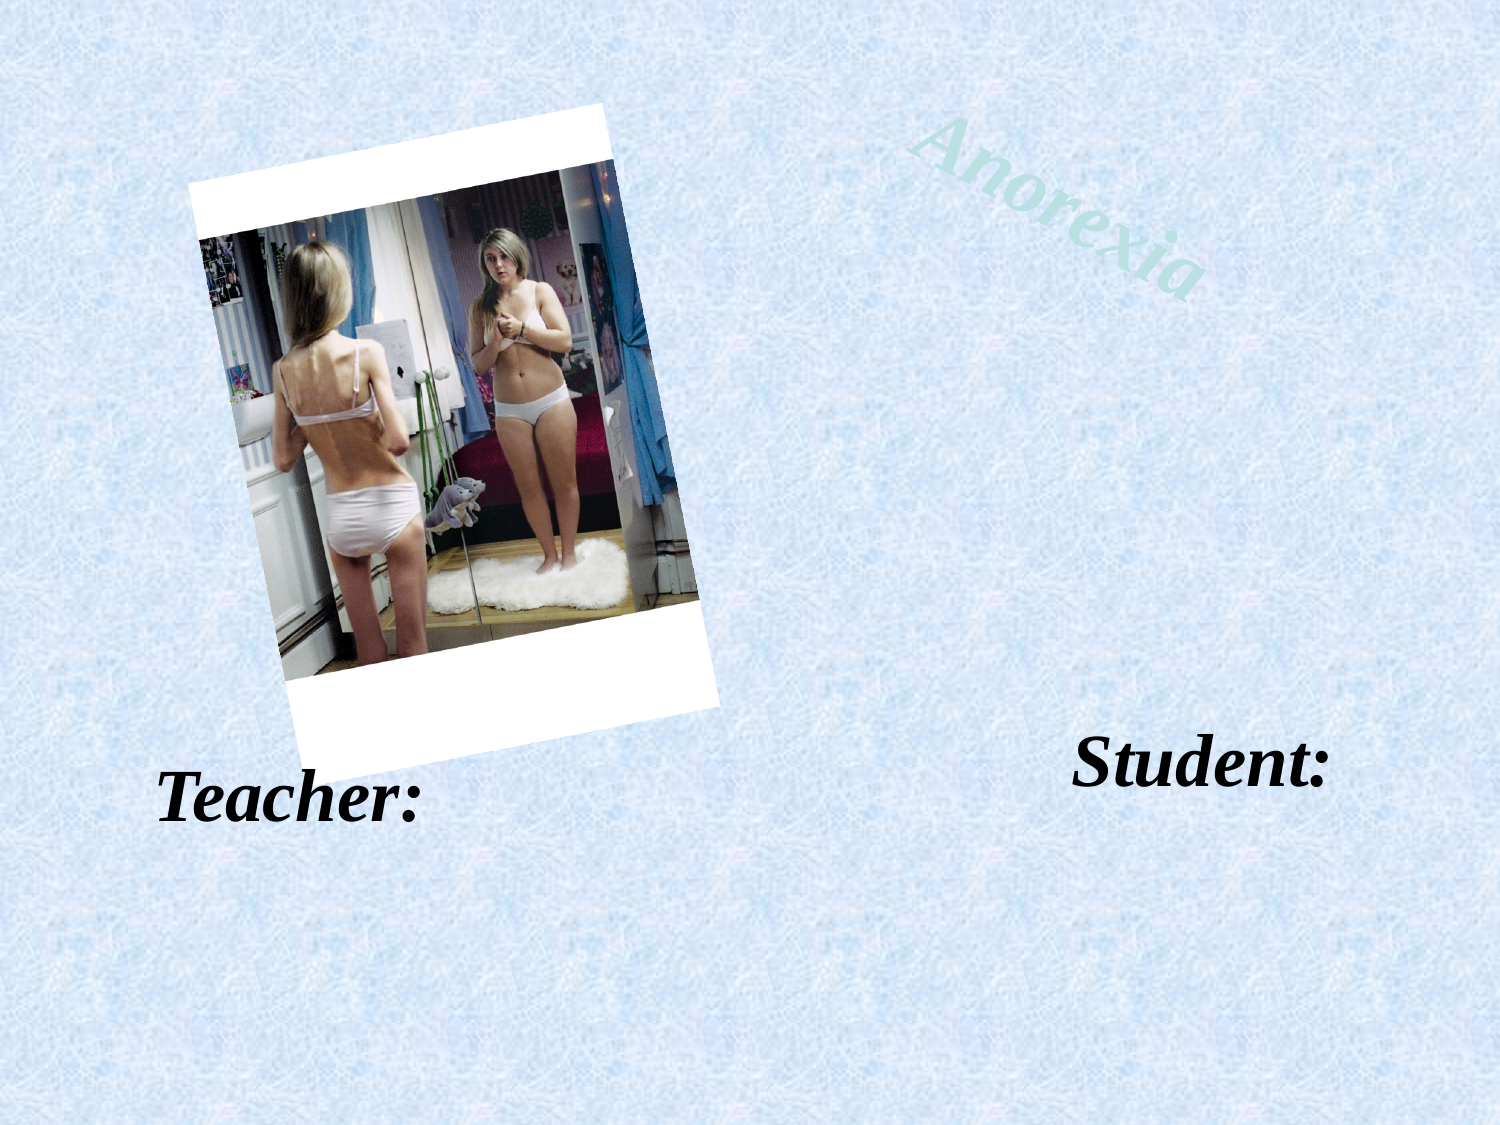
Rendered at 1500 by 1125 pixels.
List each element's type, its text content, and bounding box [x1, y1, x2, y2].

text_box Anorexia [686, 0, 1405, 497]
picture [0, 0, 1500, 1125]
text_box Teacher: [135, 739, 443, 954]
text_box Student: [1056, 704, 1311, 894]
